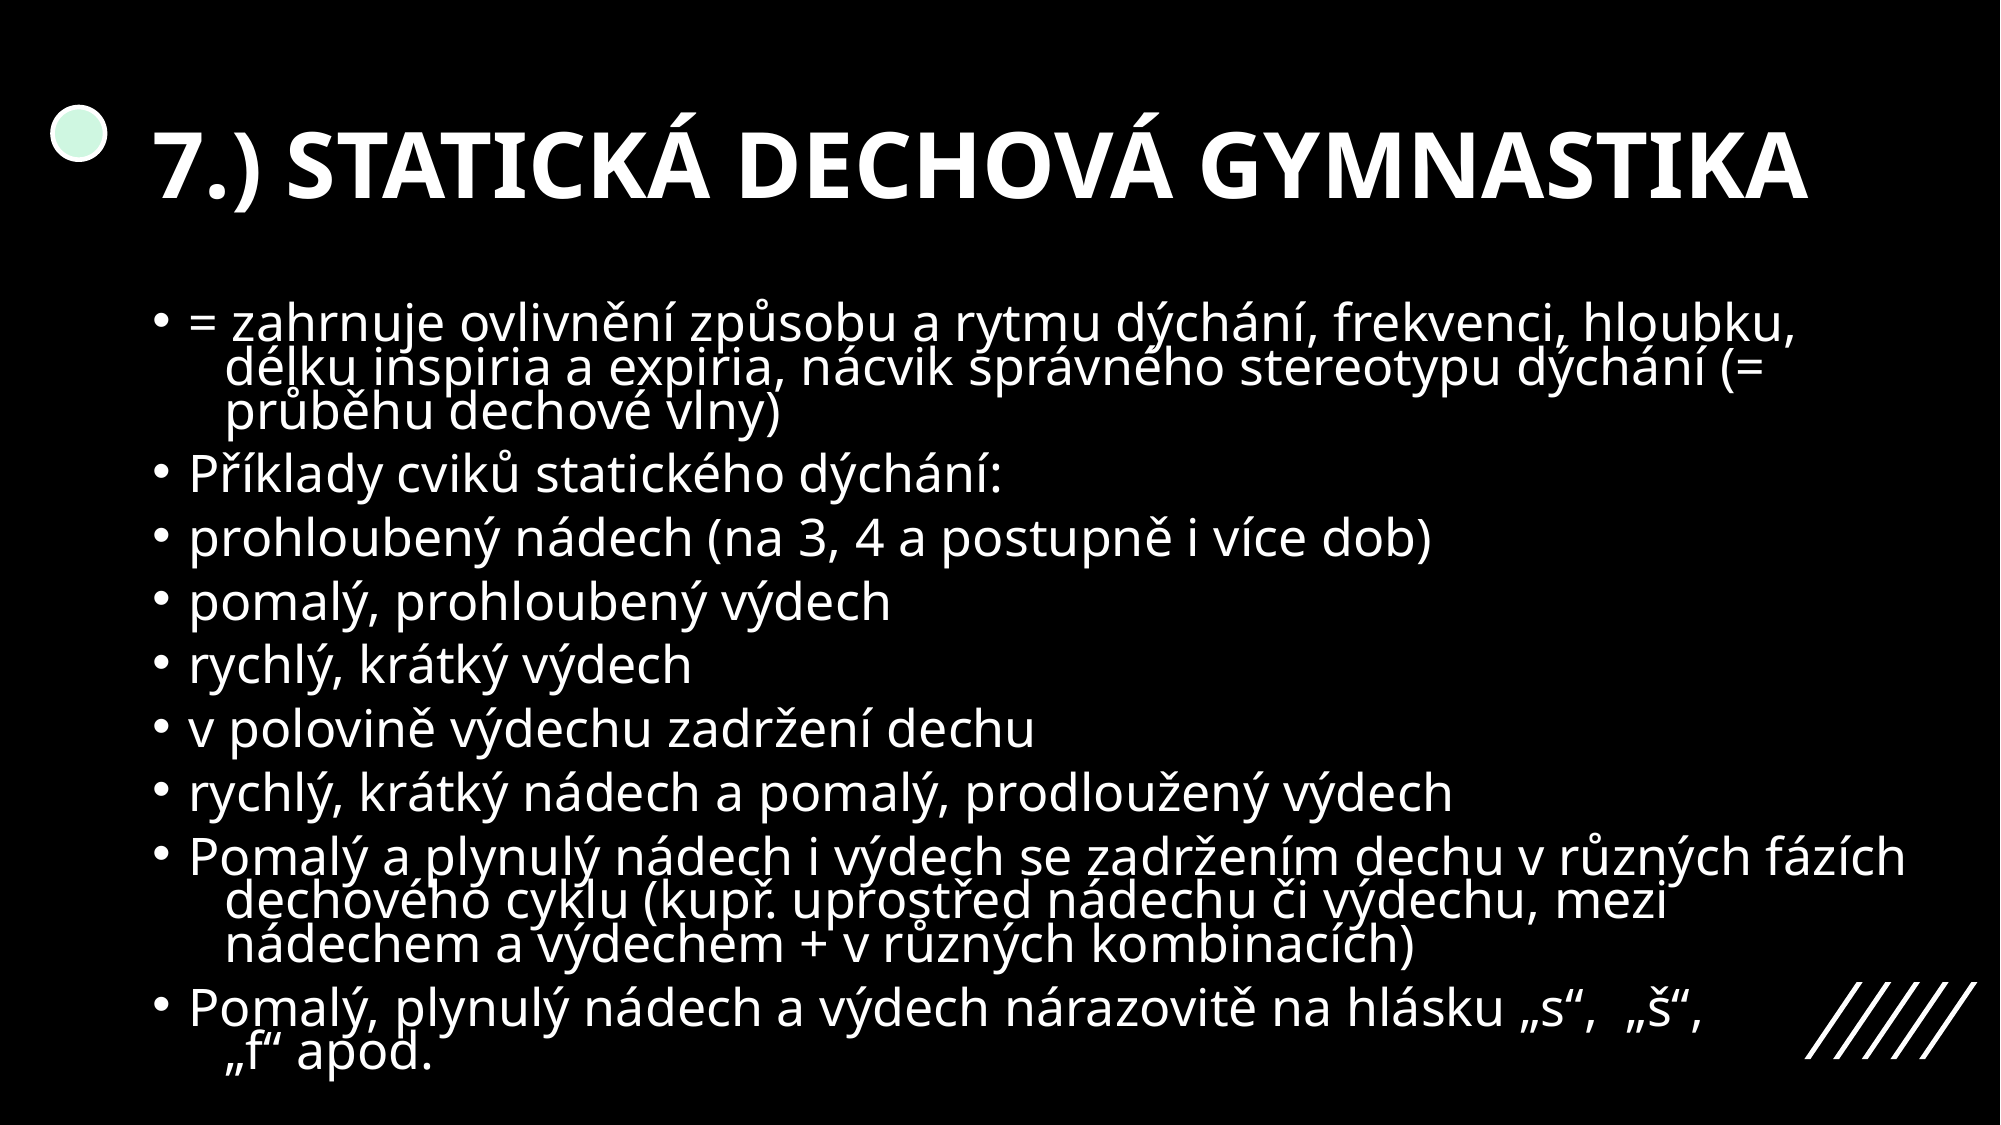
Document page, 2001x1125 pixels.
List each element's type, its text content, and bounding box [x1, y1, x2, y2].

list = zahrnuje ovlivnění způsobu a rytmu dýchání, frekvenci, hloubku, délku inspiria a expiria, nácvik správného stereotypu dýchání (= průběhu dechové vlny) Příklady cviků statického dýchání: prohloubený nádech (na 3, 4 a postupně i více dob) pomalý, prohloubený výdech rychlý, krátký výdech v polovině výdechu zadržení dechu rychlý, krátký nádech a pomalý, prodloužený výdech Pomalý a plynulý nádech i výdech se zadržením dechu v různých fázích dechového cyklu (kupř. uprostřed nádechu či výdechu, mezi nádechem a výdechem + v různých kombinacích) Pomalý, plynulý nádech a výdech nárazovitě na hlásku „s“, „š“, „f“ apod. [137, 299, 1928, 1087]
title 7.) STATICKÁ DECHOVÁ GYMNASTIKA [137, 59, 1863, 278]
